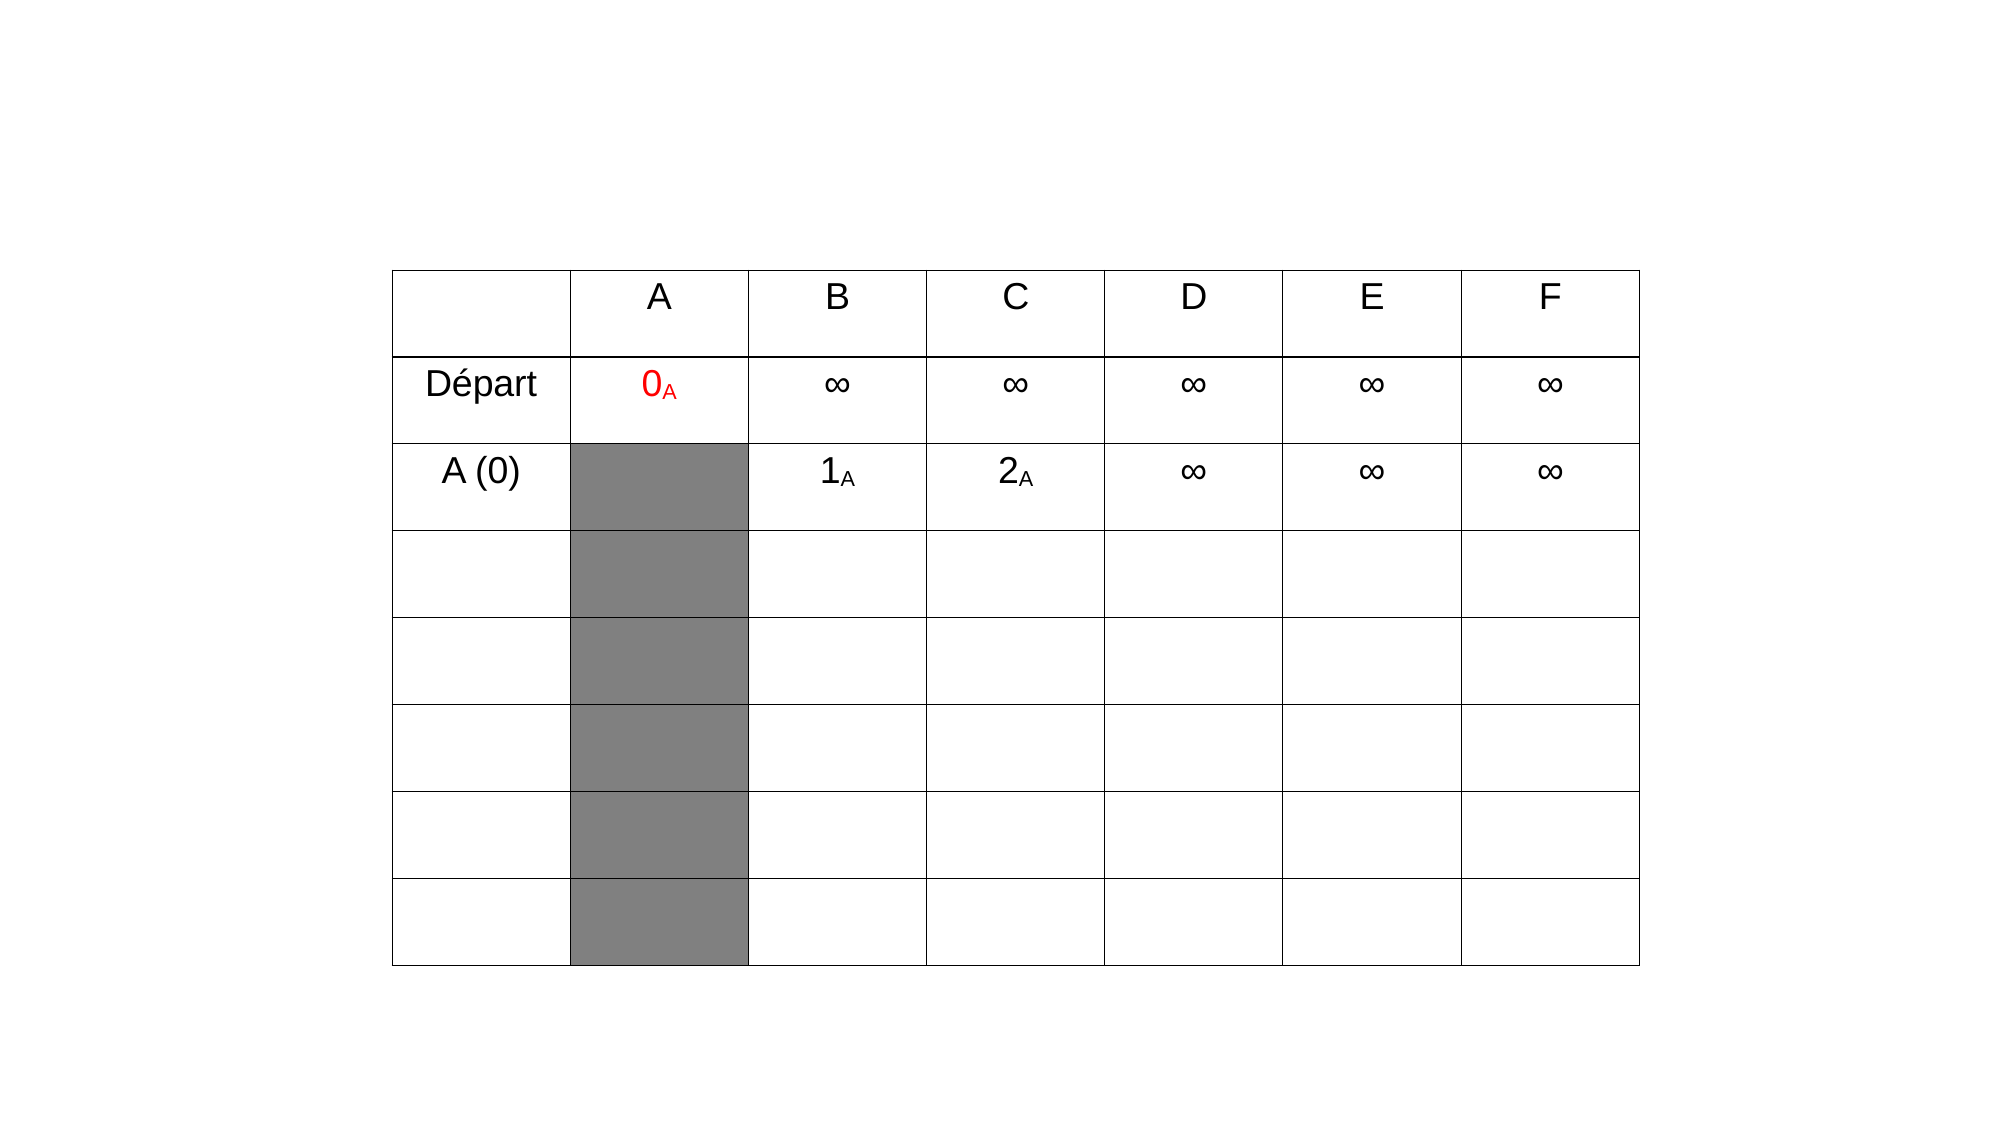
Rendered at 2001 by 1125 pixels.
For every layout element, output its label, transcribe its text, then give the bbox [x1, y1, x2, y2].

table_cell [571, 879, 748, 965]
table_cell [1283, 705, 1461, 791]
table_cell [571, 444, 748, 530]
table_header C [927, 271, 1104, 356]
table_cell ∞ [1283, 358, 1461, 443]
table_header F [1462, 271, 1639, 356]
table_cell [571, 531, 748, 617]
table_cell [1462, 531, 1639, 617]
table_cell [1283, 531, 1461, 617]
table_cell [1283, 879, 1461, 965]
table_cell ∞ [1105, 444, 1282, 530]
table_cell ∞ [927, 358, 1104, 443]
table_cell 1A [749, 444, 926, 530]
table_cell [749, 792, 926, 878]
table_cell [749, 879, 926, 965]
table_cell [927, 531, 1104, 617]
table_cell [927, 879, 1104, 965]
table_cell 0A [571, 358, 748, 443]
table_cell [1283, 618, 1461, 704]
table_cell [927, 618, 1104, 704]
table_cell [1283, 792, 1461, 878]
table_cell [749, 705, 926, 791]
table_cell ∞ [1462, 358, 1639, 443]
table_cell [1105, 792, 1282, 878]
table_cell ∞ [1105, 358, 1282, 443]
table_cell A (0) [393, 444, 570, 530]
table_header E [1283, 271, 1461, 356]
table_cell [927, 705, 1104, 791]
table_header A [571, 271, 748, 356]
table_cell ∞ [1283, 444, 1461, 530]
table_cell [393, 879, 570, 965]
table_cell [1462, 879, 1639, 965]
table_cell [393, 705, 570, 791]
table_header B [749, 271, 926, 356]
table_cell [1462, 618, 1639, 704]
table_cell 2A [927, 444, 1104, 530]
table_cell [571, 618, 748, 704]
table_cell [1105, 618, 1282, 704]
table_cell [1105, 879, 1282, 965]
table_cell [571, 792, 748, 878]
table_cell [1105, 531, 1282, 617]
table_cell [1462, 792, 1639, 878]
table_cell [393, 618, 570, 704]
table_header [393, 271, 570, 356]
table_cell [393, 531, 570, 617]
table_cell ∞ [1462, 444, 1639, 530]
table_cell [1105, 705, 1282, 791]
table_cell [571, 705, 748, 791]
table_cell Départ [393, 358, 570, 443]
table_cell [393, 792, 570, 878]
table_cell [927, 792, 1104, 878]
table_cell [749, 531, 926, 617]
table_header D [1105, 271, 1282, 356]
table_cell [1462, 705, 1639, 791]
table_cell [749, 618, 926, 704]
table_cell ∞ [749, 358, 926, 443]
